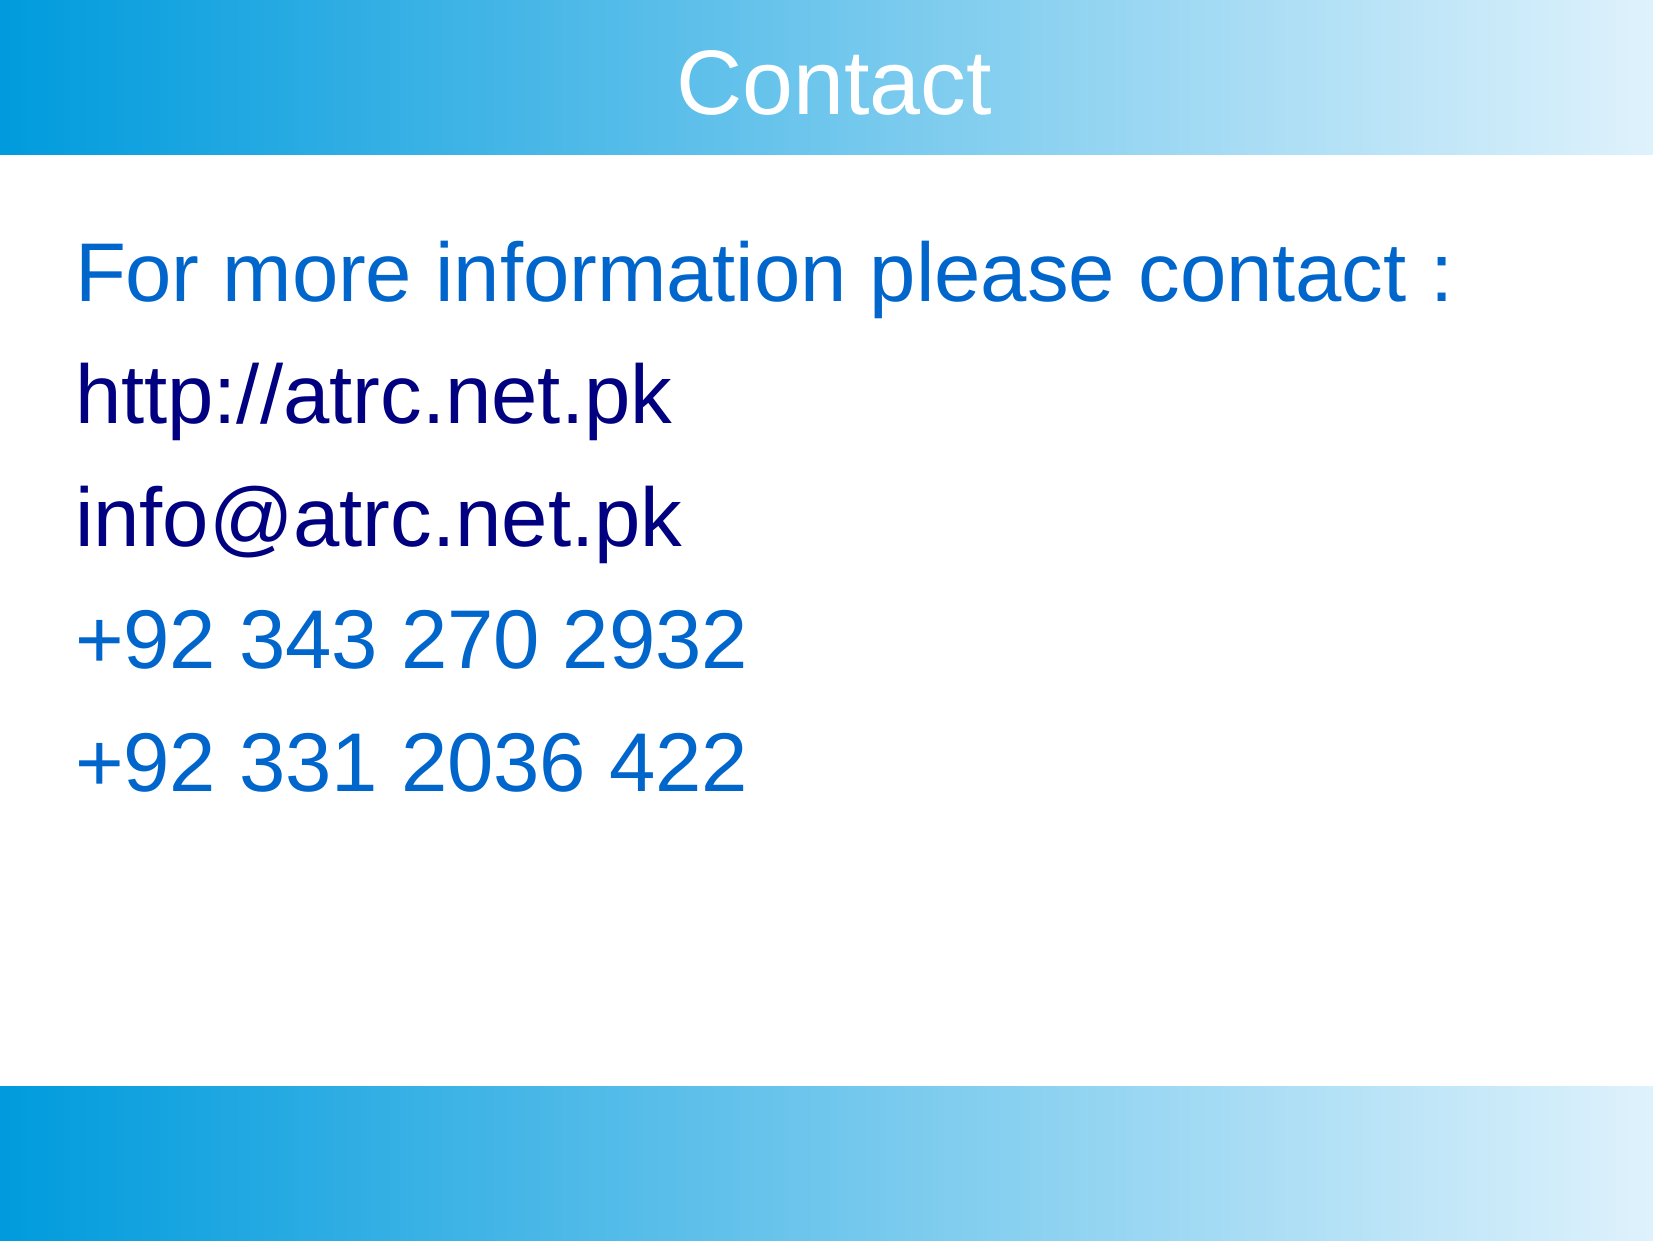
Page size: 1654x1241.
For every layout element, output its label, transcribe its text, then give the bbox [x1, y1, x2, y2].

list For more information please contact : http://atrc.net.pk info@atrc.net.pk +92 343 270 2932 +92 331 2036 422 [75, 225, 1564, 946]
title Contact [90, 30, 1579, 136]
